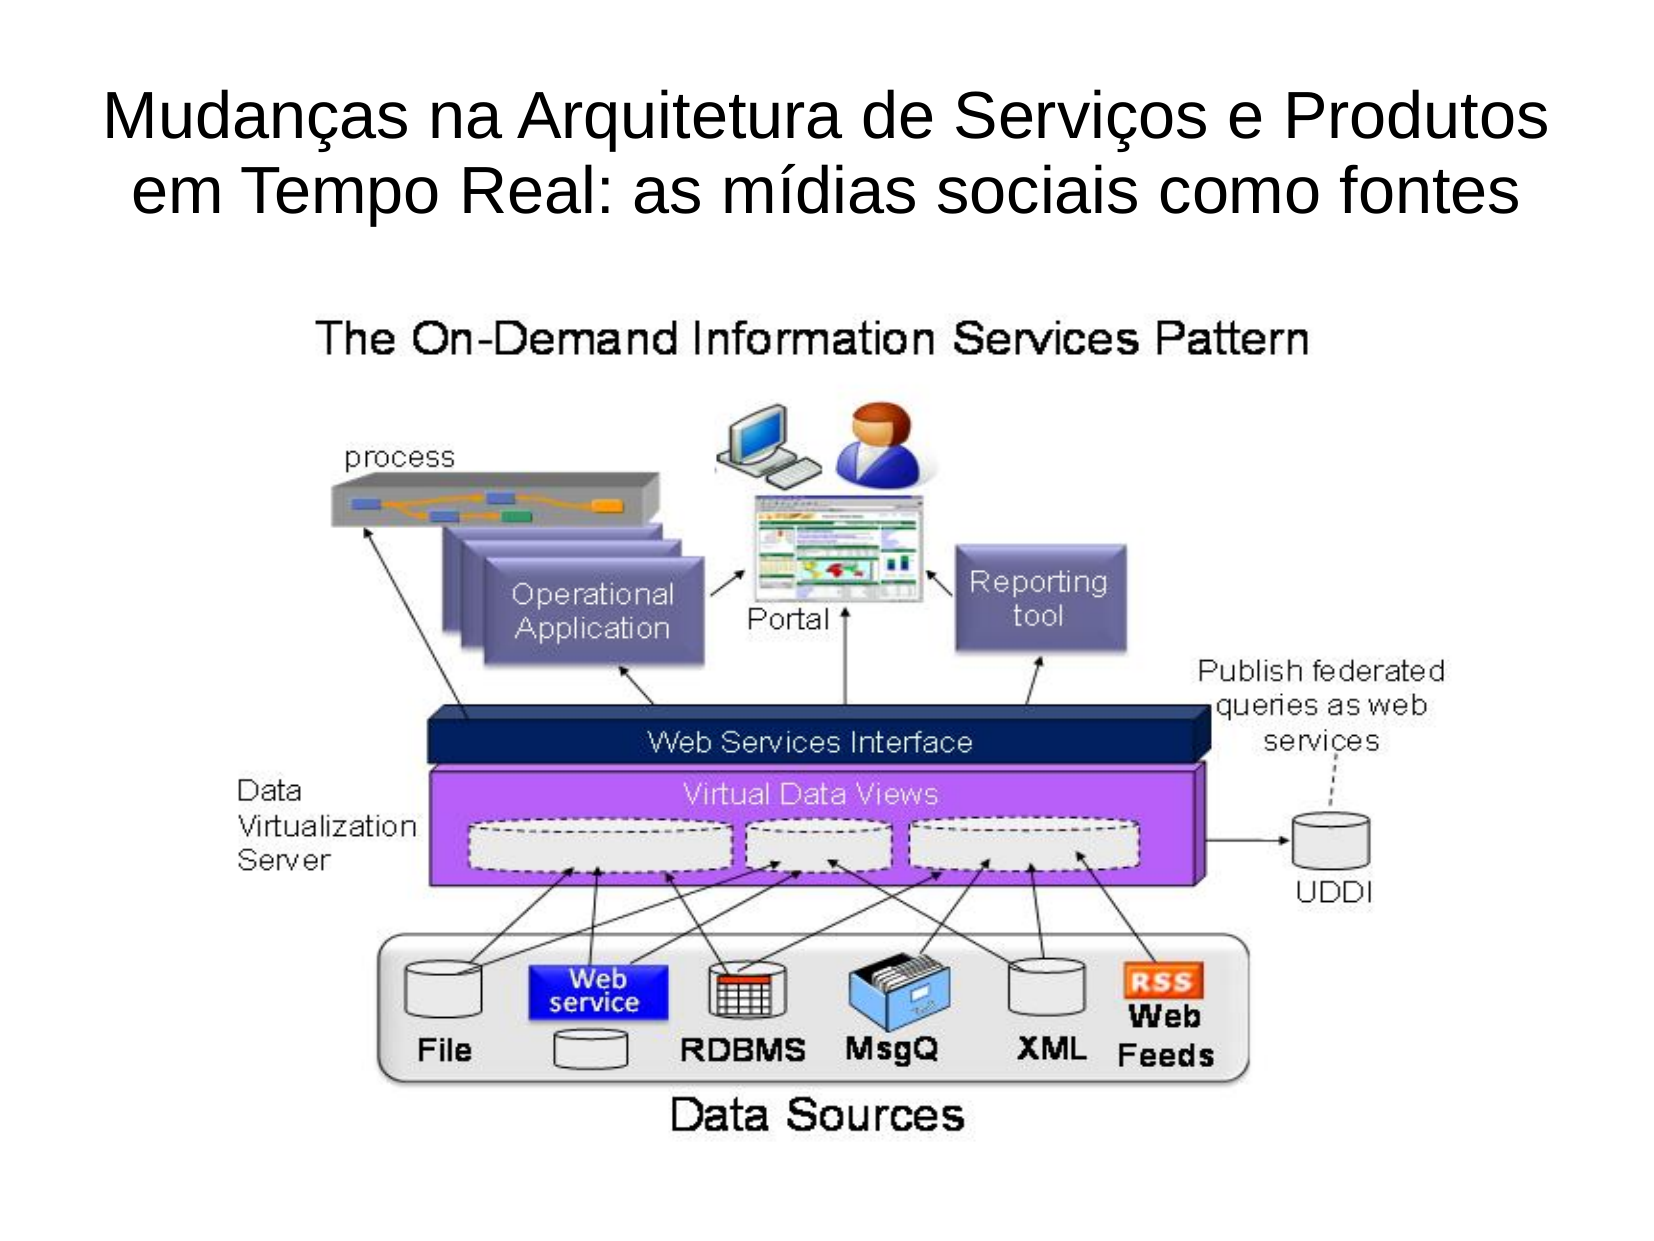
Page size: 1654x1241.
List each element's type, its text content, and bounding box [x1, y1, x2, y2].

picture [224, 271, 1490, 1158]
title Mudanças na Arquitetura de Serviços e Produtos em Tempo Real: as mídias sociais como fontes [82, 49, 1571, 257]
